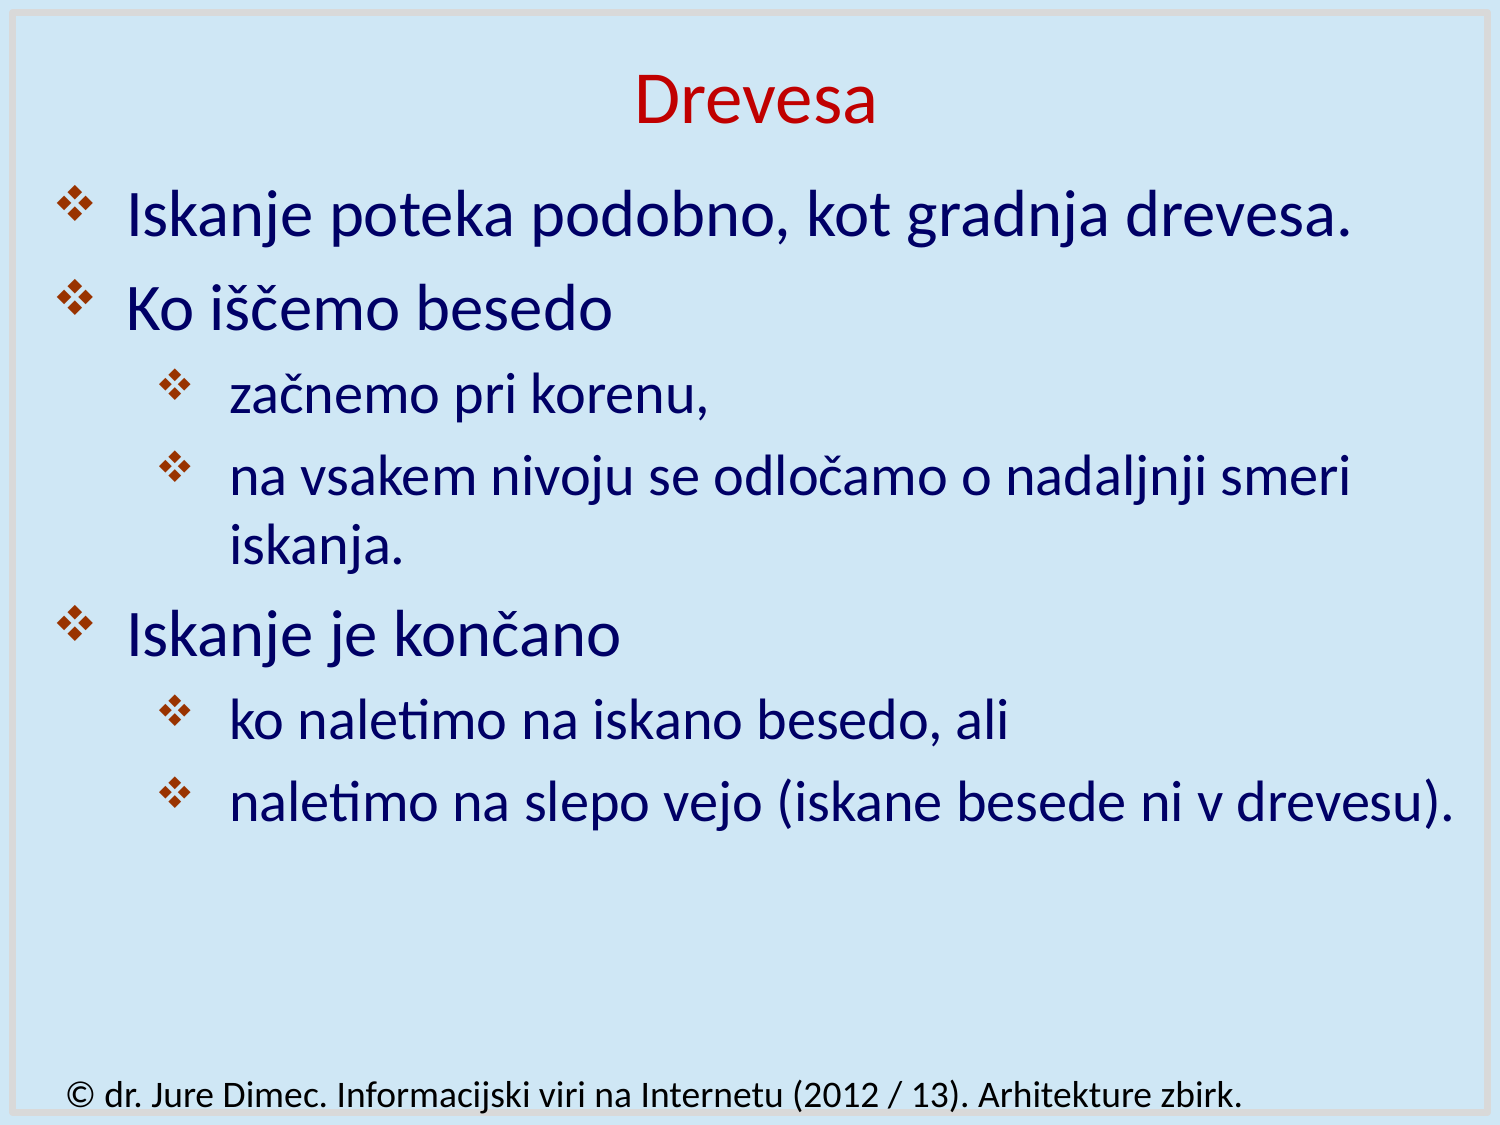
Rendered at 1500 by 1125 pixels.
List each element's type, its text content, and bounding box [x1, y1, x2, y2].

footer © dr. Jure Dimec. Informacijski viri na Internetu (2012 / 13). Arhitekture zbirk. [50, 1062, 1300, 1103]
list Iskanje poteka podobno, kot gradnja drevesa. Ko iščemo besedo začnemo pri korenu, na vsakem nivoju se odločamo o nadaljnji smeri iskanja. Iskanje je končano ko naletimo na iskano besedo, ali naletimo na slepo vejo (iskane besede ni v drevesu). [37, 162, 1475, 1050]
title Drevesa [37, 37, 1475, 150]
